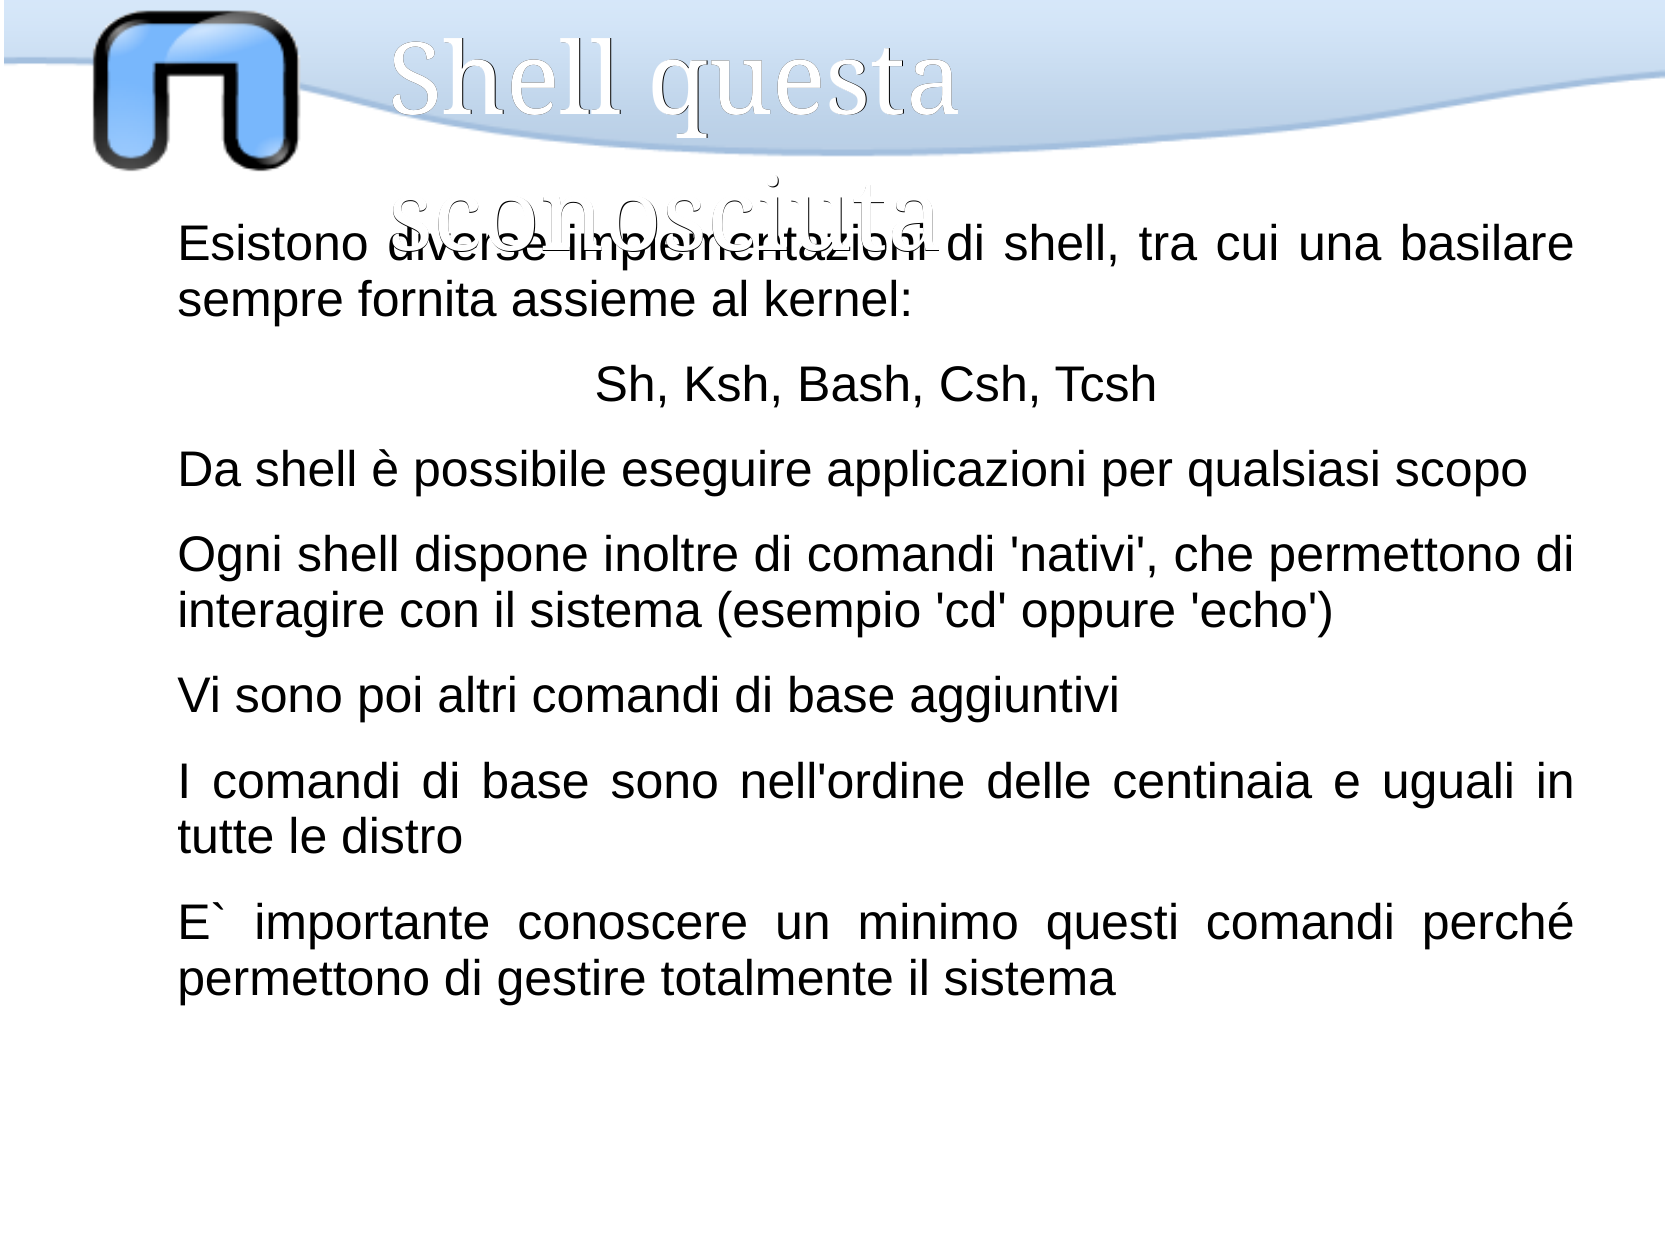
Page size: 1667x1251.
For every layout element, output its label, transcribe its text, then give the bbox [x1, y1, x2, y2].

list Esistono diverse implementazioni di shell, tra cui una basilare sempre fornita assieme al kernel: Sh, Ksh, Bash, Csh, Tcsh Da shell è possibile eseguire applicazioni per qualsiasi scopo Ogni shell dispone inoltre di comandi 'nativi', che permettono di interagire con il sistema (esempio 'cd' oppure 'echo') Vi sono poi altri comandi di base aggiuntivi I comandi di base sono nell'ordine delle centinaia e uguali in tutte le distro E` importante conoscere un minimo questi comandi perché permettono di gestire totalmente il sistema [129, 209, 1582, 1141]
text_box Shell questa sconosciuta [373, 0, 1497, 159]
picture [0, 0, 1667, 1251]
